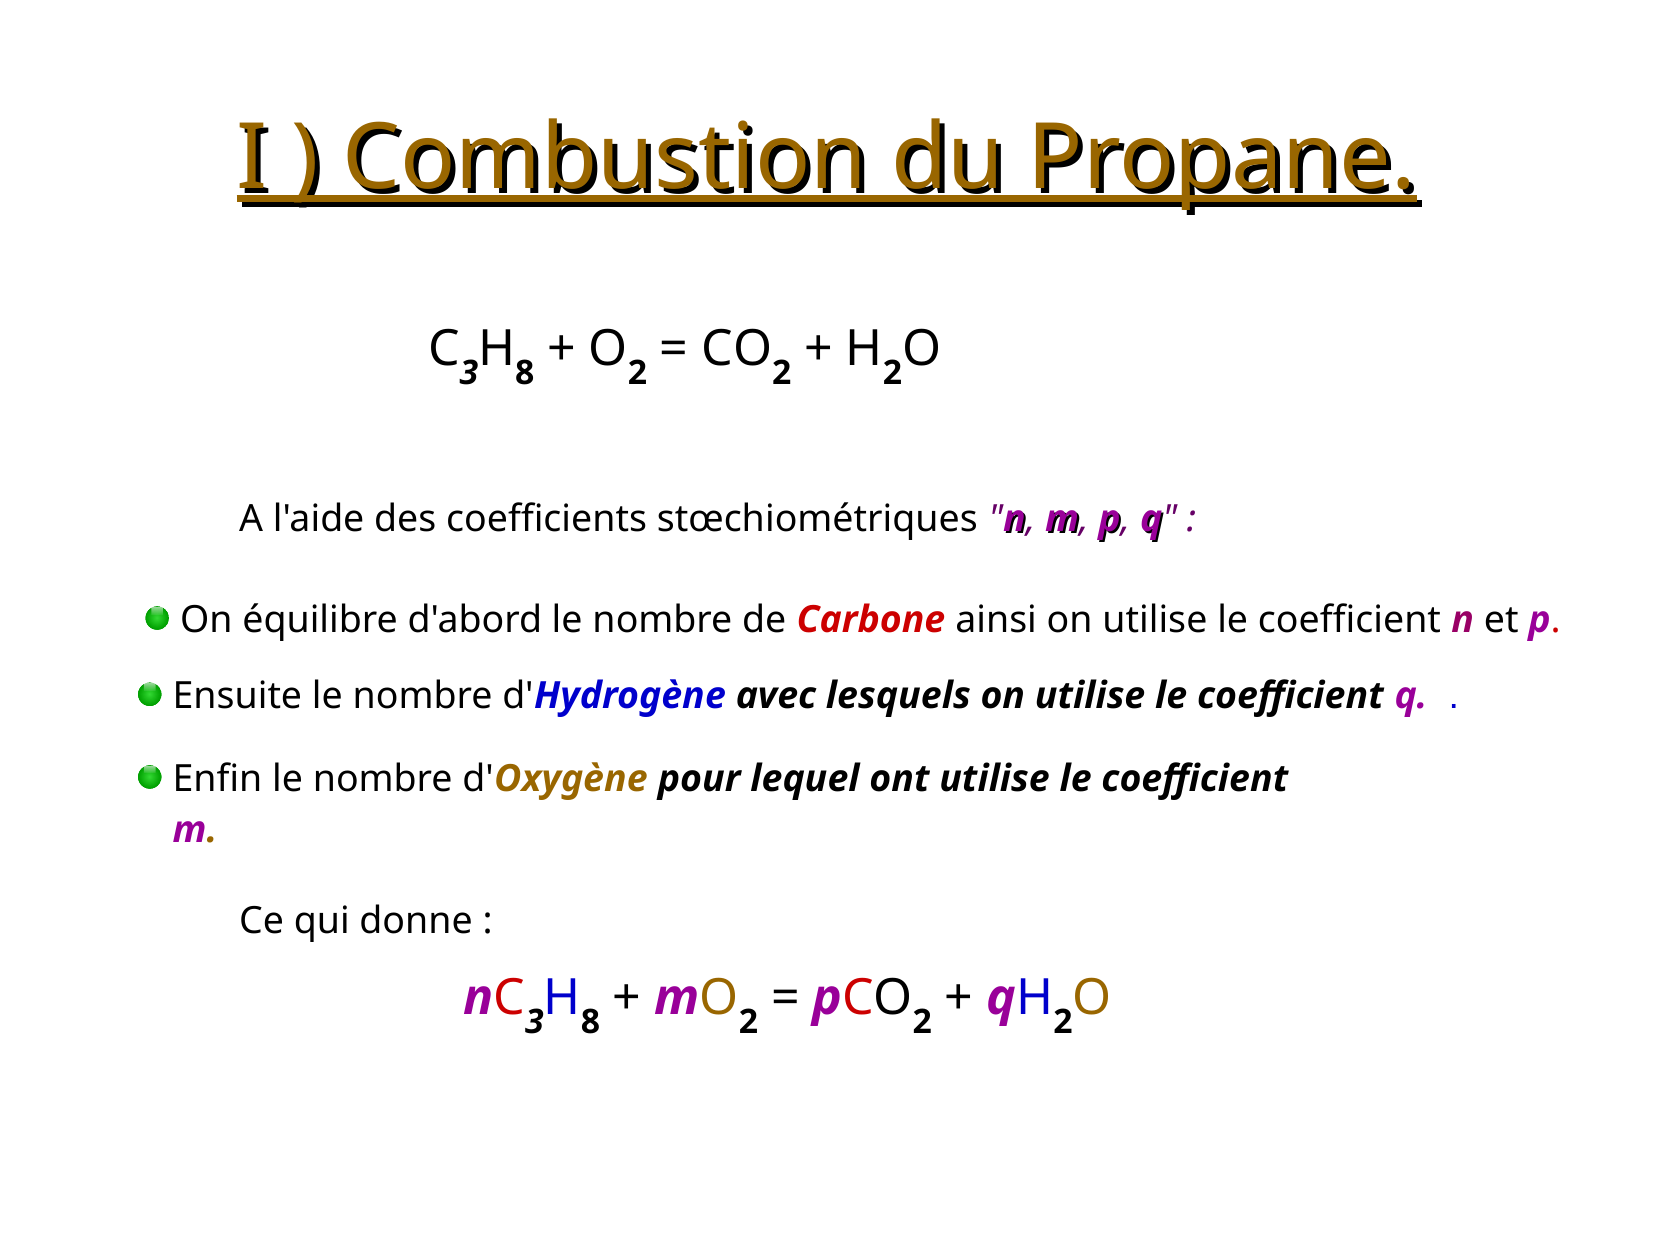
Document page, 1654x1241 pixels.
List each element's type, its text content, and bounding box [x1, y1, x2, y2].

text_box A l'aide des coefficients stœchiométriques "n, m, p, q" : [188, 484, 1571, 579]
text_box Enfin le nombre d'Oxygène pour lequel ont utilise le coefficient m. [122, 744, 1340, 865]
text_box Ce qui donne : [224, 885, 603, 954]
text_box C3H8 + O2 = CO2 + H2O [413, 295, 970, 405]
title I ) Combustion du Propane. [82, 49, 1571, 257]
text_box Ensuite le nombre d'Hydrogène avec lesquels on utilise le coefficient q. . [122, 661, 1489, 782]
text_box On équilibre d'abord le nombre de Carbone ainsi on utilise le coefficient n et p. [129, 585, 1642, 686]
text_box nC3H8 + mO2 = pCO2 + qH2O [448, 944, 1158, 1054]
